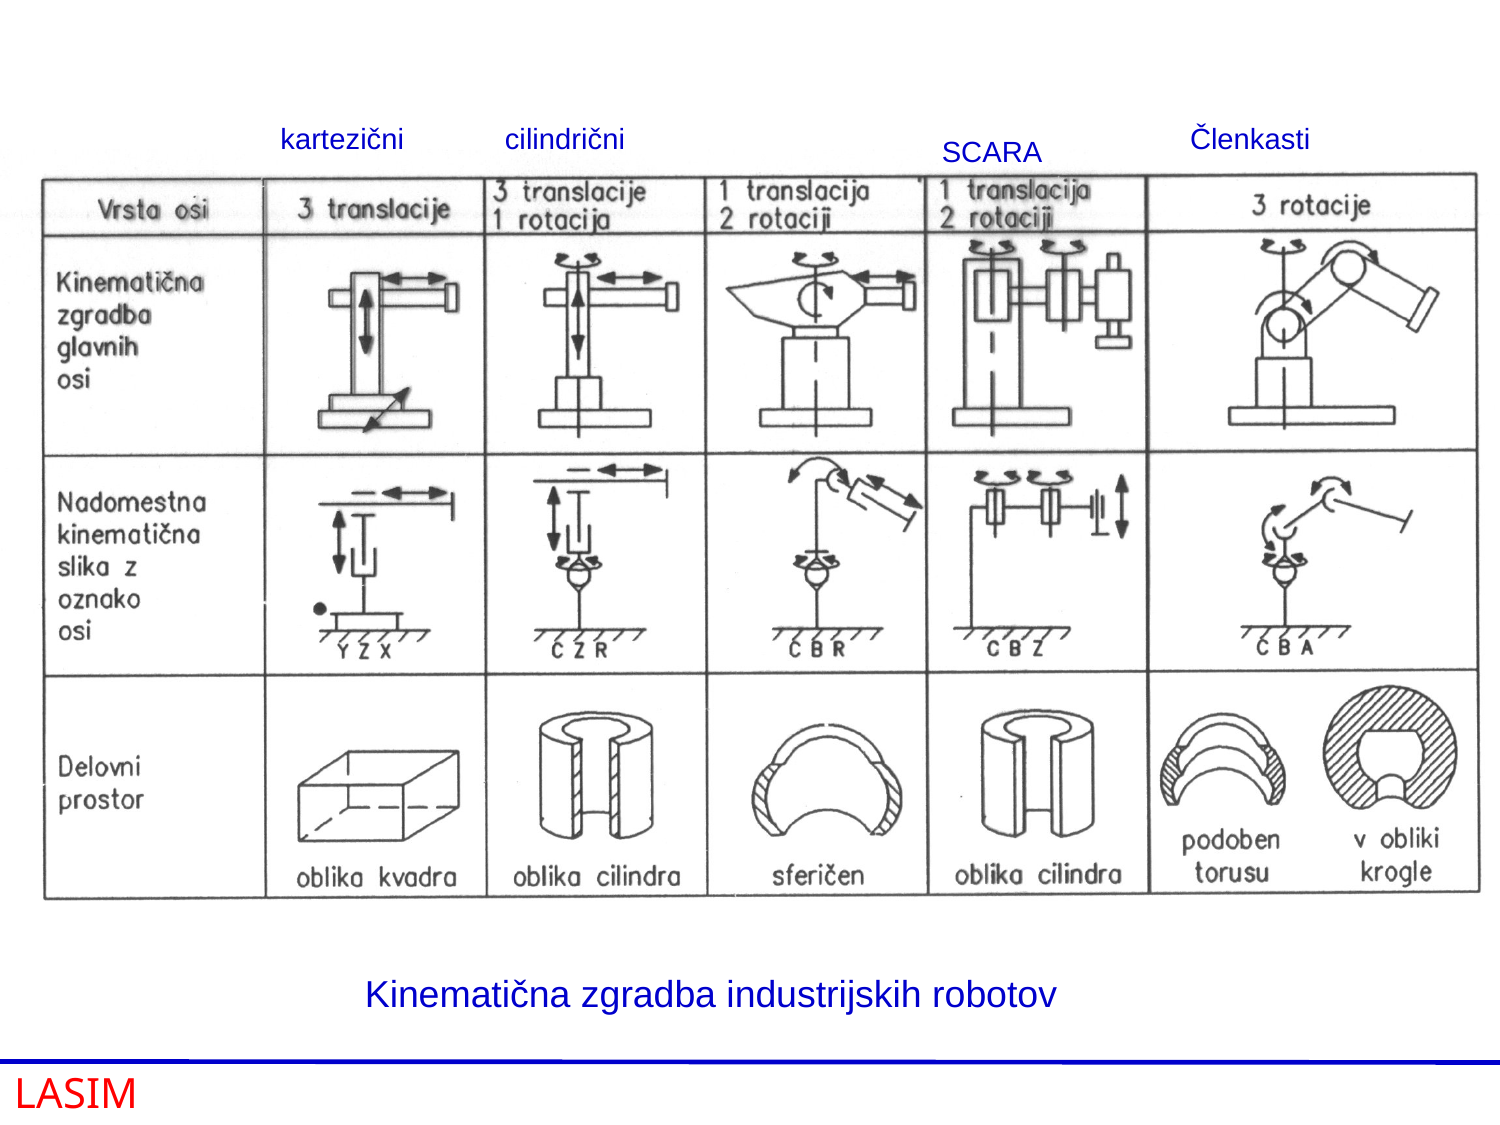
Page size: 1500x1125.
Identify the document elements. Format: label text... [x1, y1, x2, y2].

text_box kartezični [265, 113, 467, 164]
text_box SCARA [927, 125, 1129, 176]
picture [0, 149, 1500, 932]
text_box cilindrični [490, 113, 680, 164]
text_box Členkasti [1175, 113, 1471, 164]
text_box Kinematična zgradba industrijskih robotov [349, 962, 1325, 1023]
